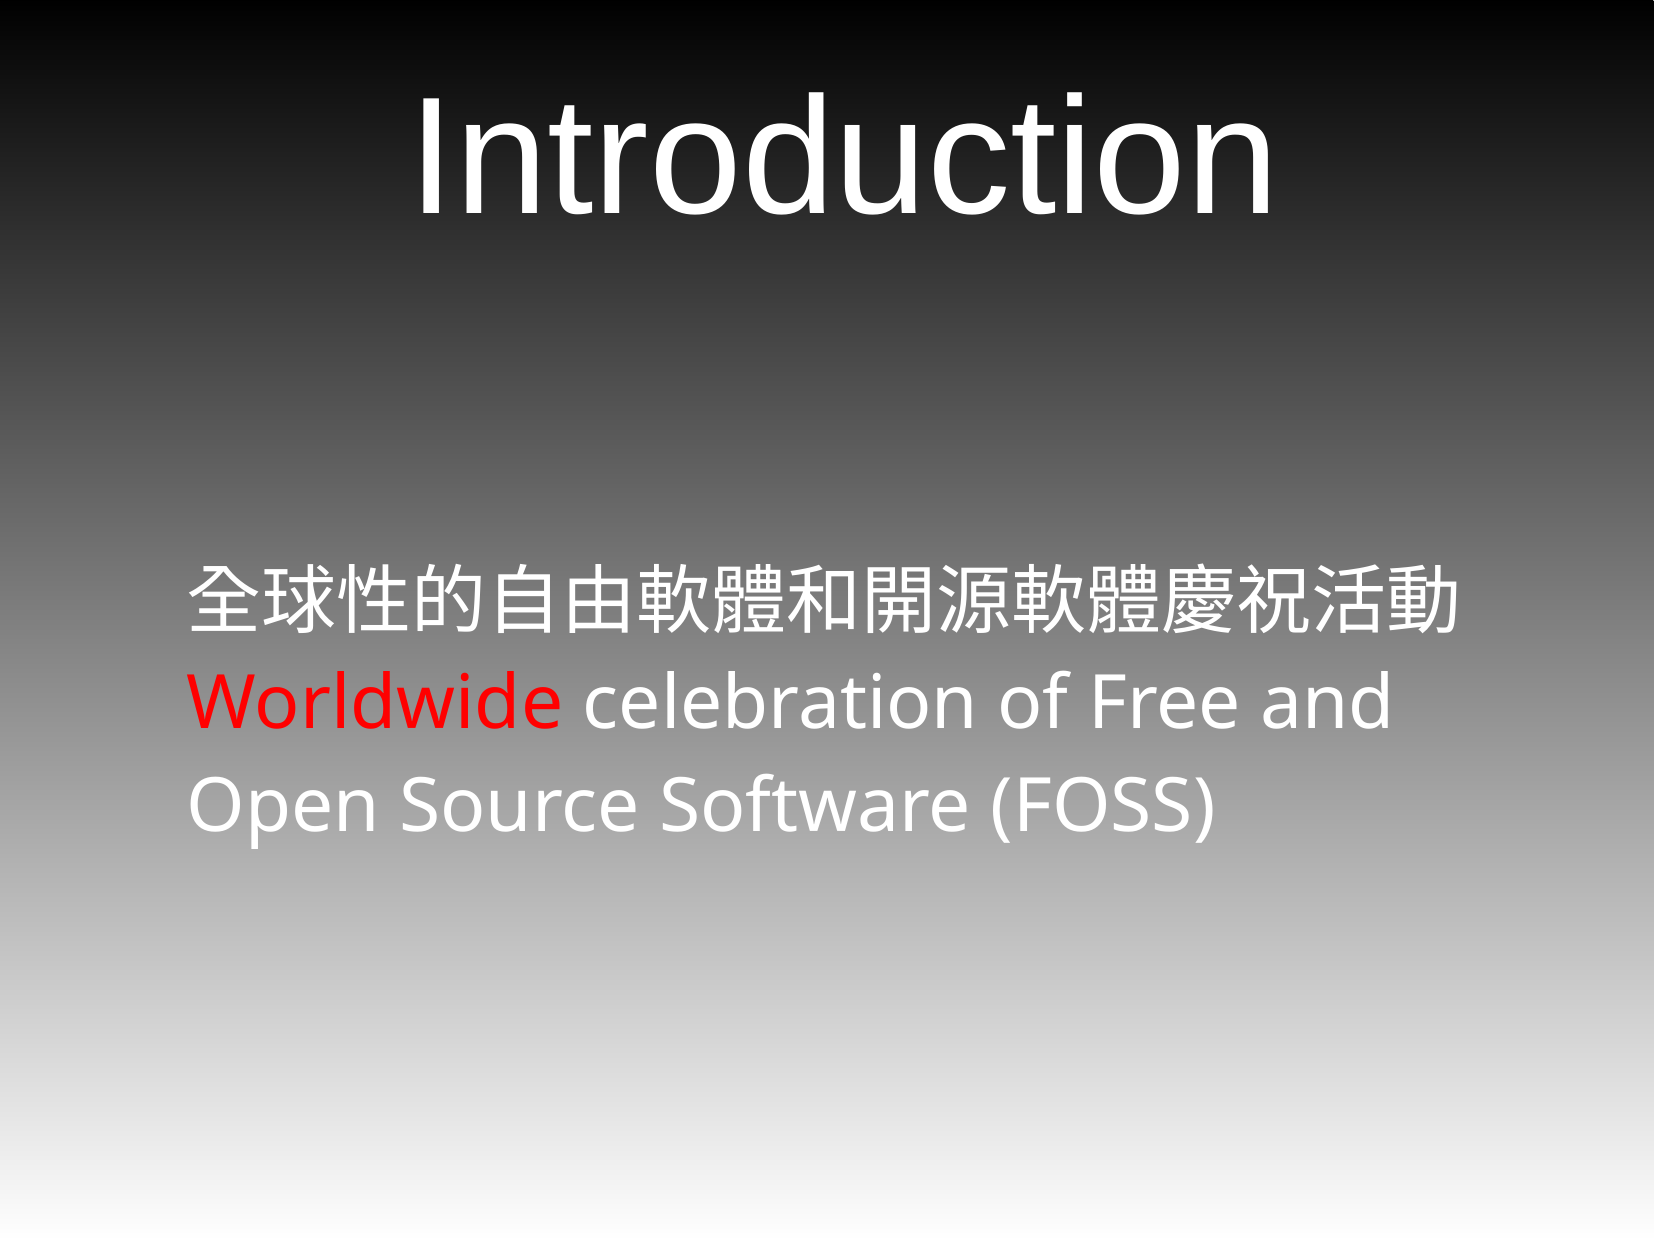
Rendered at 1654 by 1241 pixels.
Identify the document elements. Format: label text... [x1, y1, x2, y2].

text_box 全球性的自由軟體和開源軟體慶祝活動 Worldwide celebration of Free and Open Source Software (FOSS) [171, 532, 1477, 798]
title Introduction [383, 59, 1306, 252]
